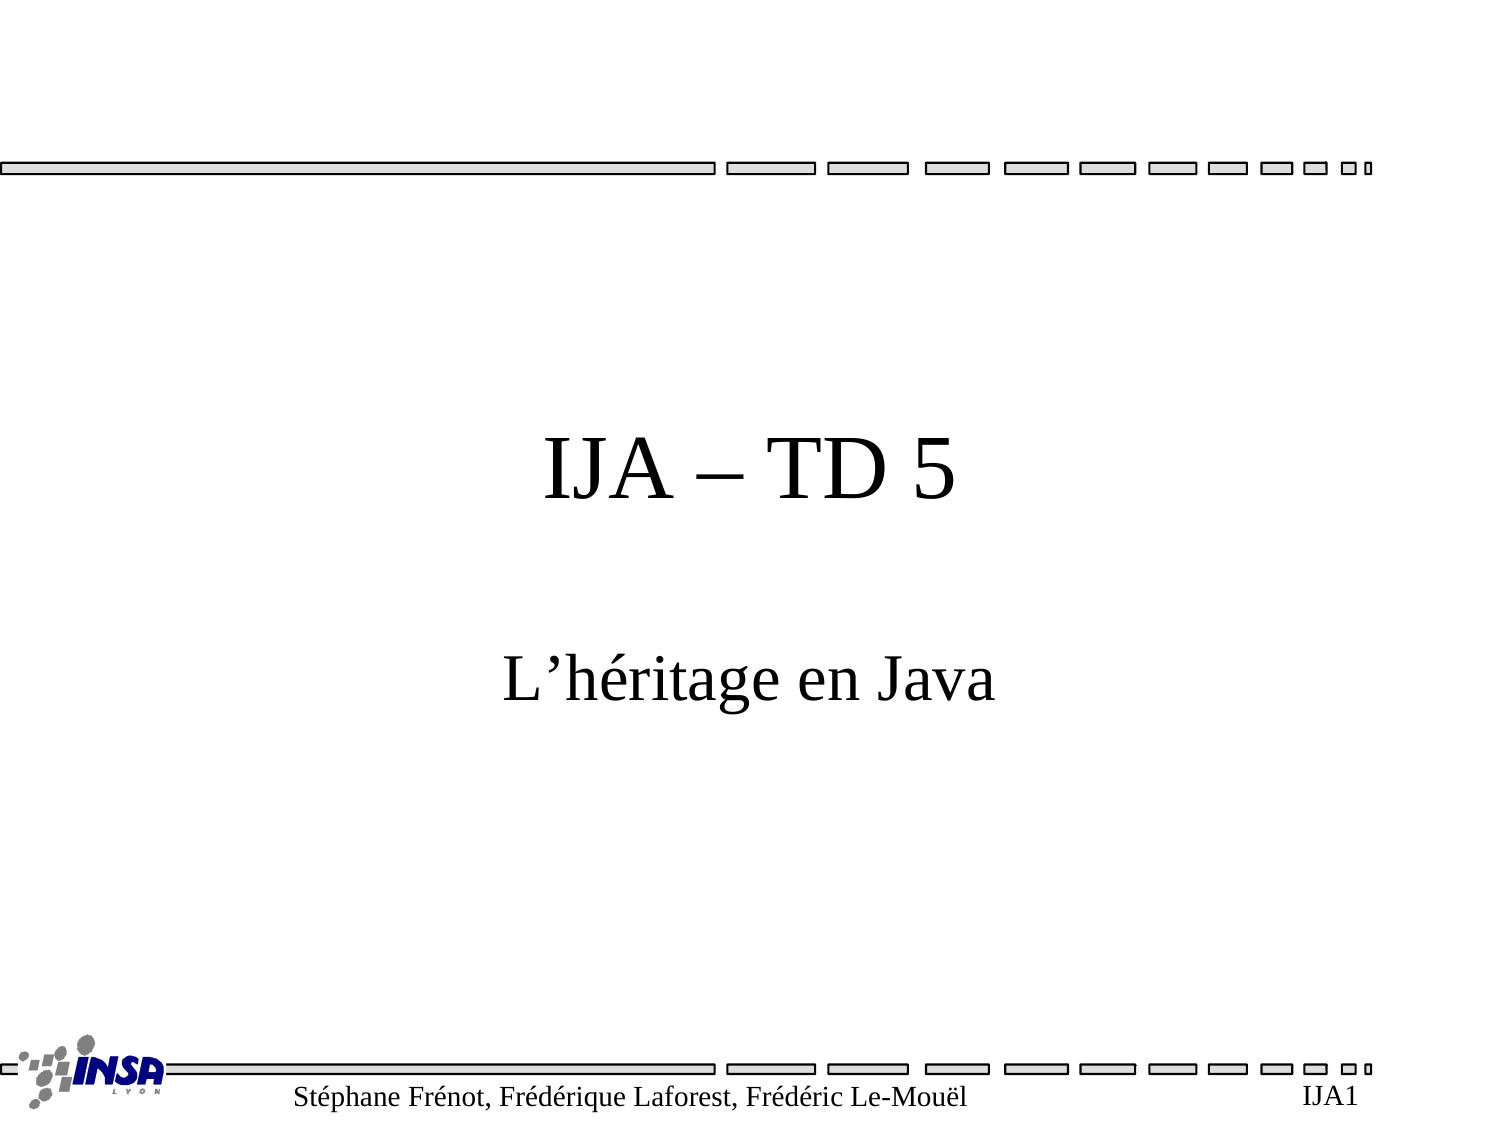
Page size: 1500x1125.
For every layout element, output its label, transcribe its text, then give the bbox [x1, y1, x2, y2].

subtitle L’héritage en Java [225, 637, 1276, 926]
title IJA – TD 5 [112, 349, 1388, 591]
